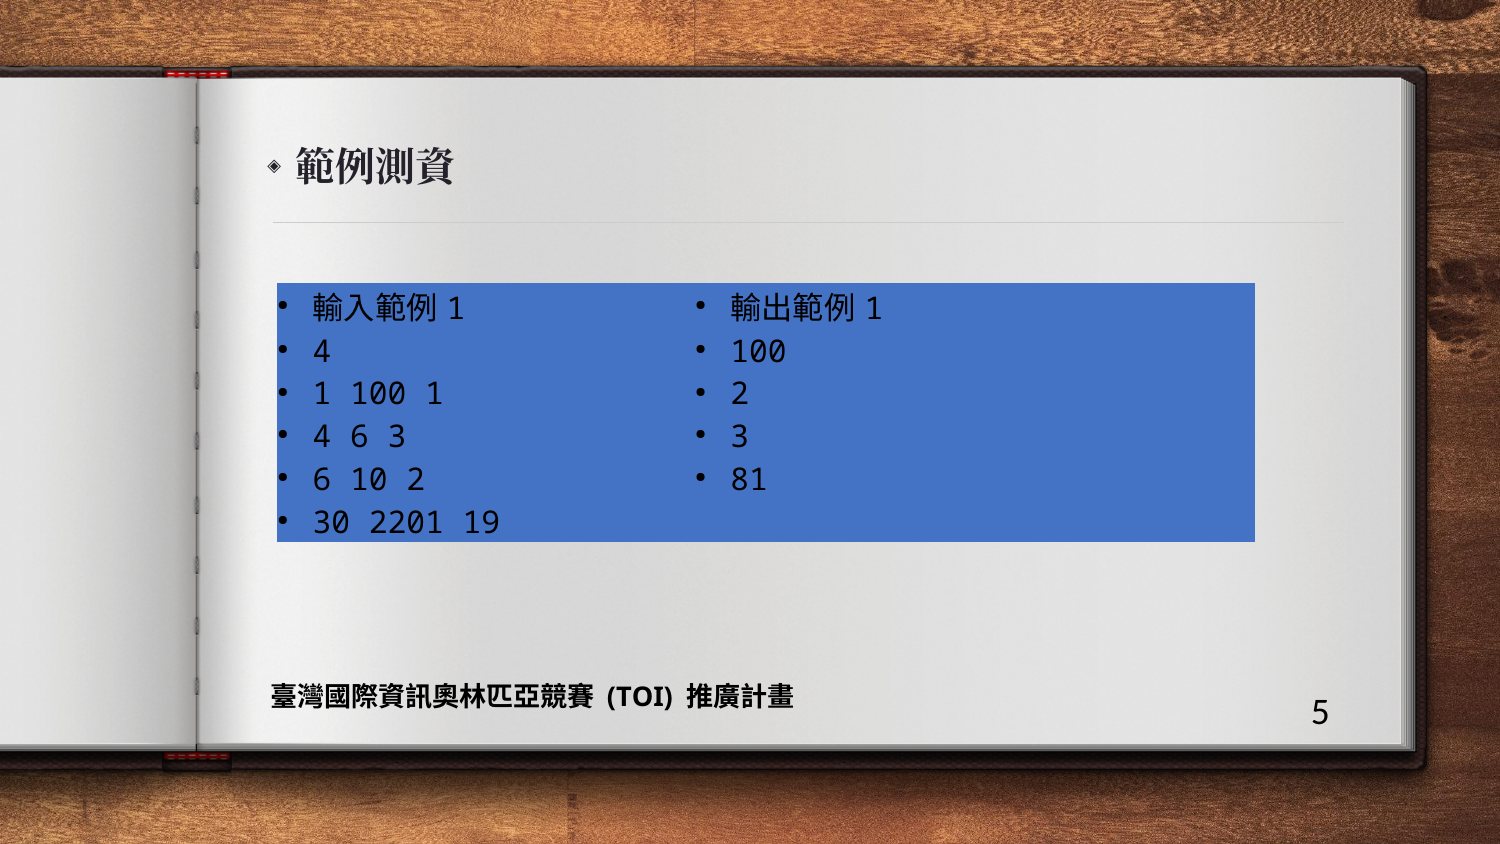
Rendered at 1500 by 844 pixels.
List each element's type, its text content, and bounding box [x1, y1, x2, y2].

text_box [1295, 672, 1386, 737]
table_header 輸入範例1 4 1 100 1 4 6 3 6 10 2 30 2201 19 [277, 283, 695, 542]
list 範例測資 [252, 126, 1194, 205]
table_header 輸出範例1 100 2 3 81 [695, 283, 1255, 542]
